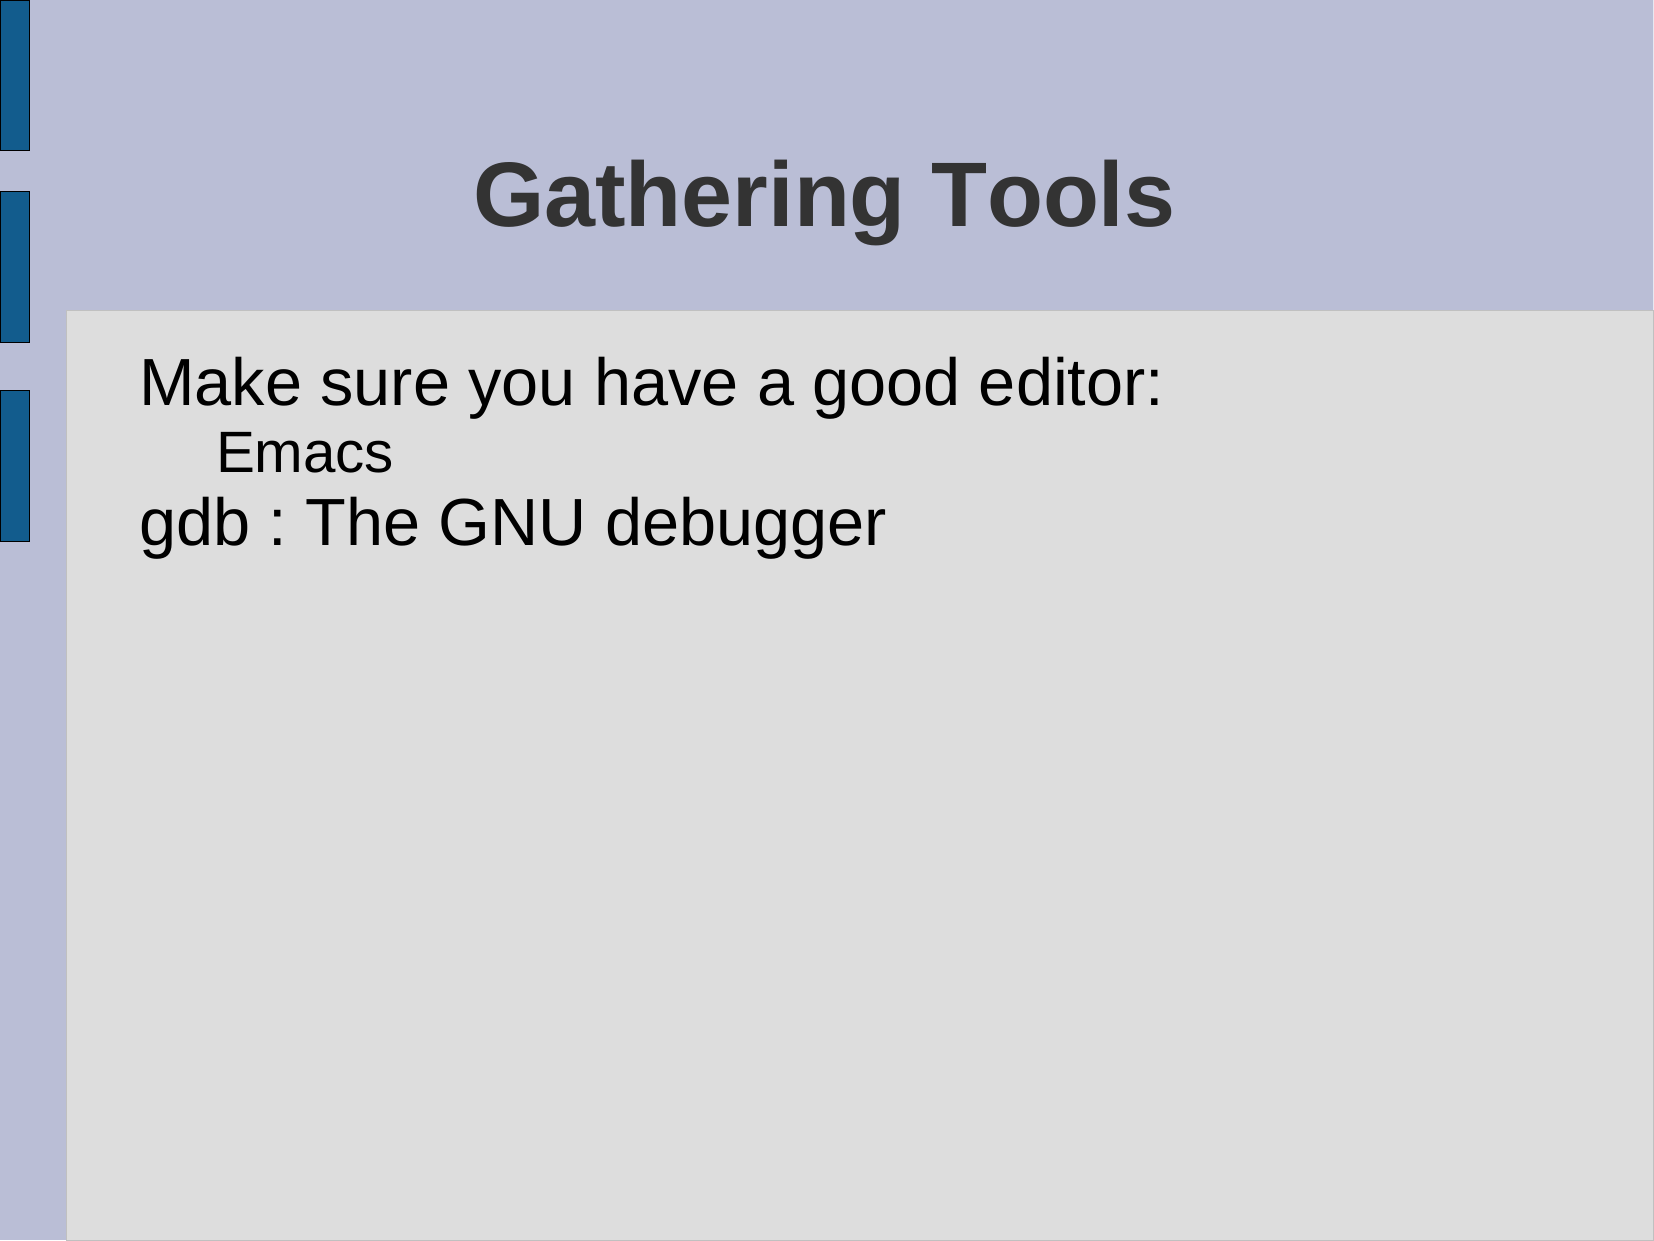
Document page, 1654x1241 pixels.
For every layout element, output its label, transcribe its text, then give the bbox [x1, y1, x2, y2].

list Make sure you have a good editor: Emacs gdb : The GNU debugger [121, 344, 1534, 1127]
title Gathering Tools [121, 91, 1534, 299]
